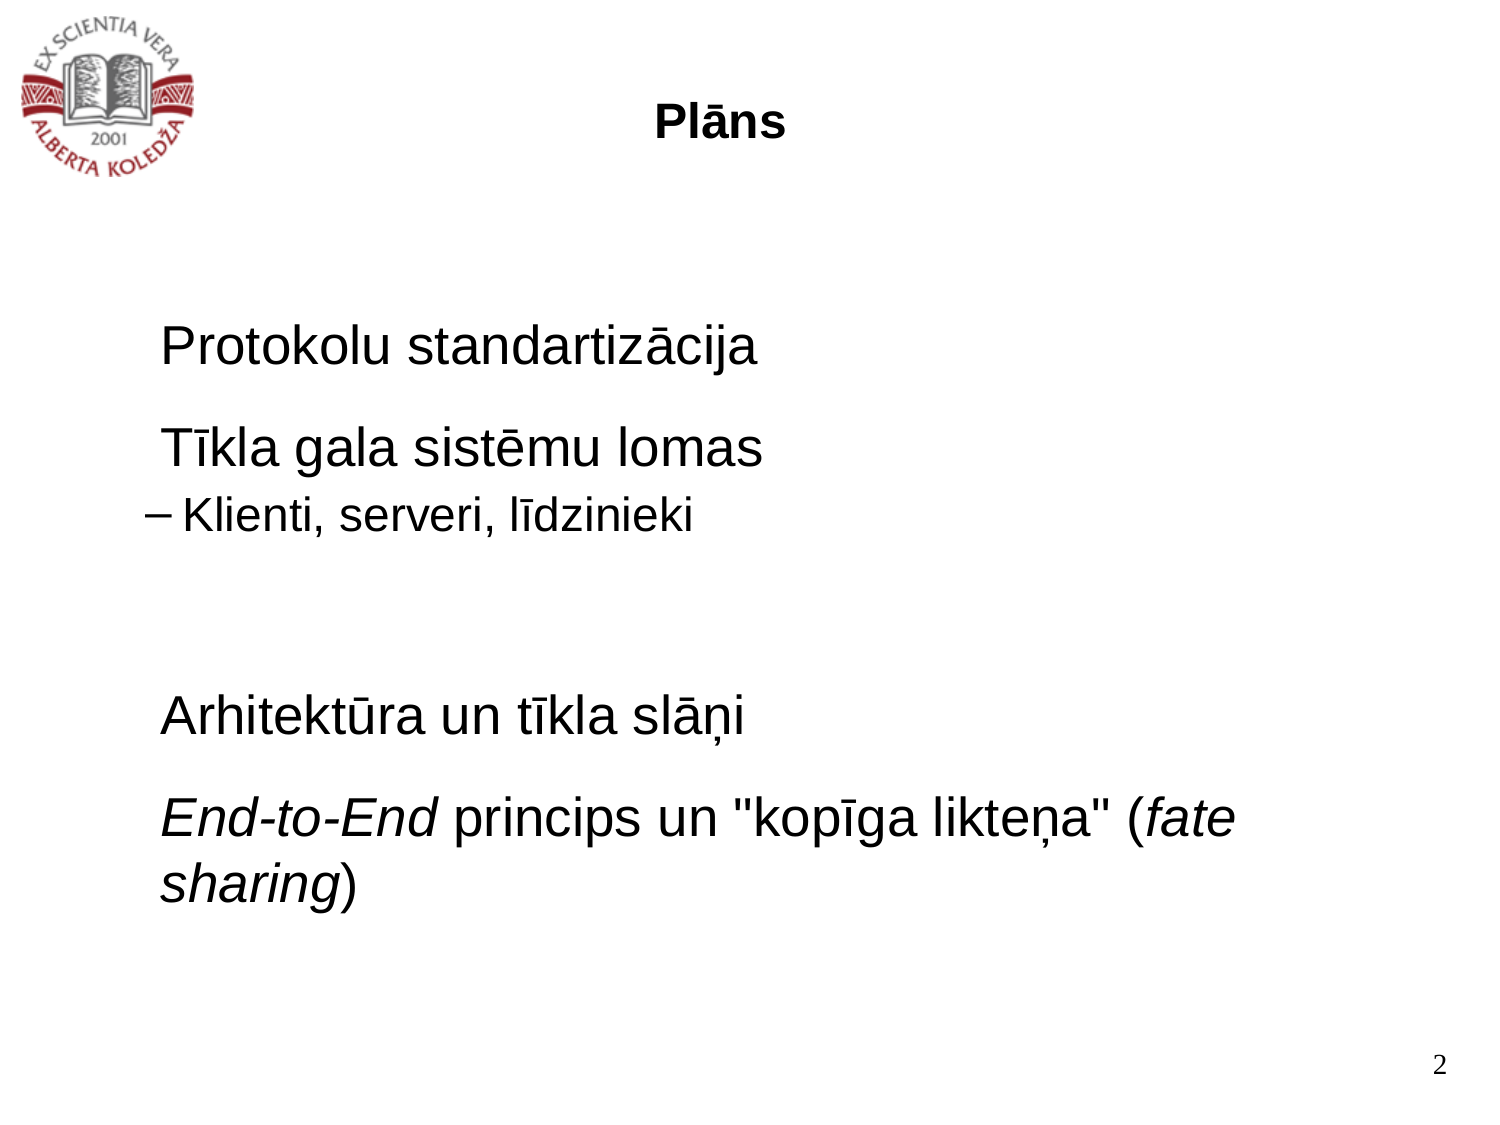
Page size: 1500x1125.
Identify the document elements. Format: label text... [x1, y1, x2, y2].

picture [21, 16, 194, 177]
title Plāns [50, 62, 1374, 175]
list Protokolu standartizācija Tīkla gala sistēmu lomas Klienti, serveri, līdzinieki Arhitektūra un tīkla slāņi End-to-End princips un "kopīga likteņa" (fate sharing) [74, 200, 1463, 1101]
